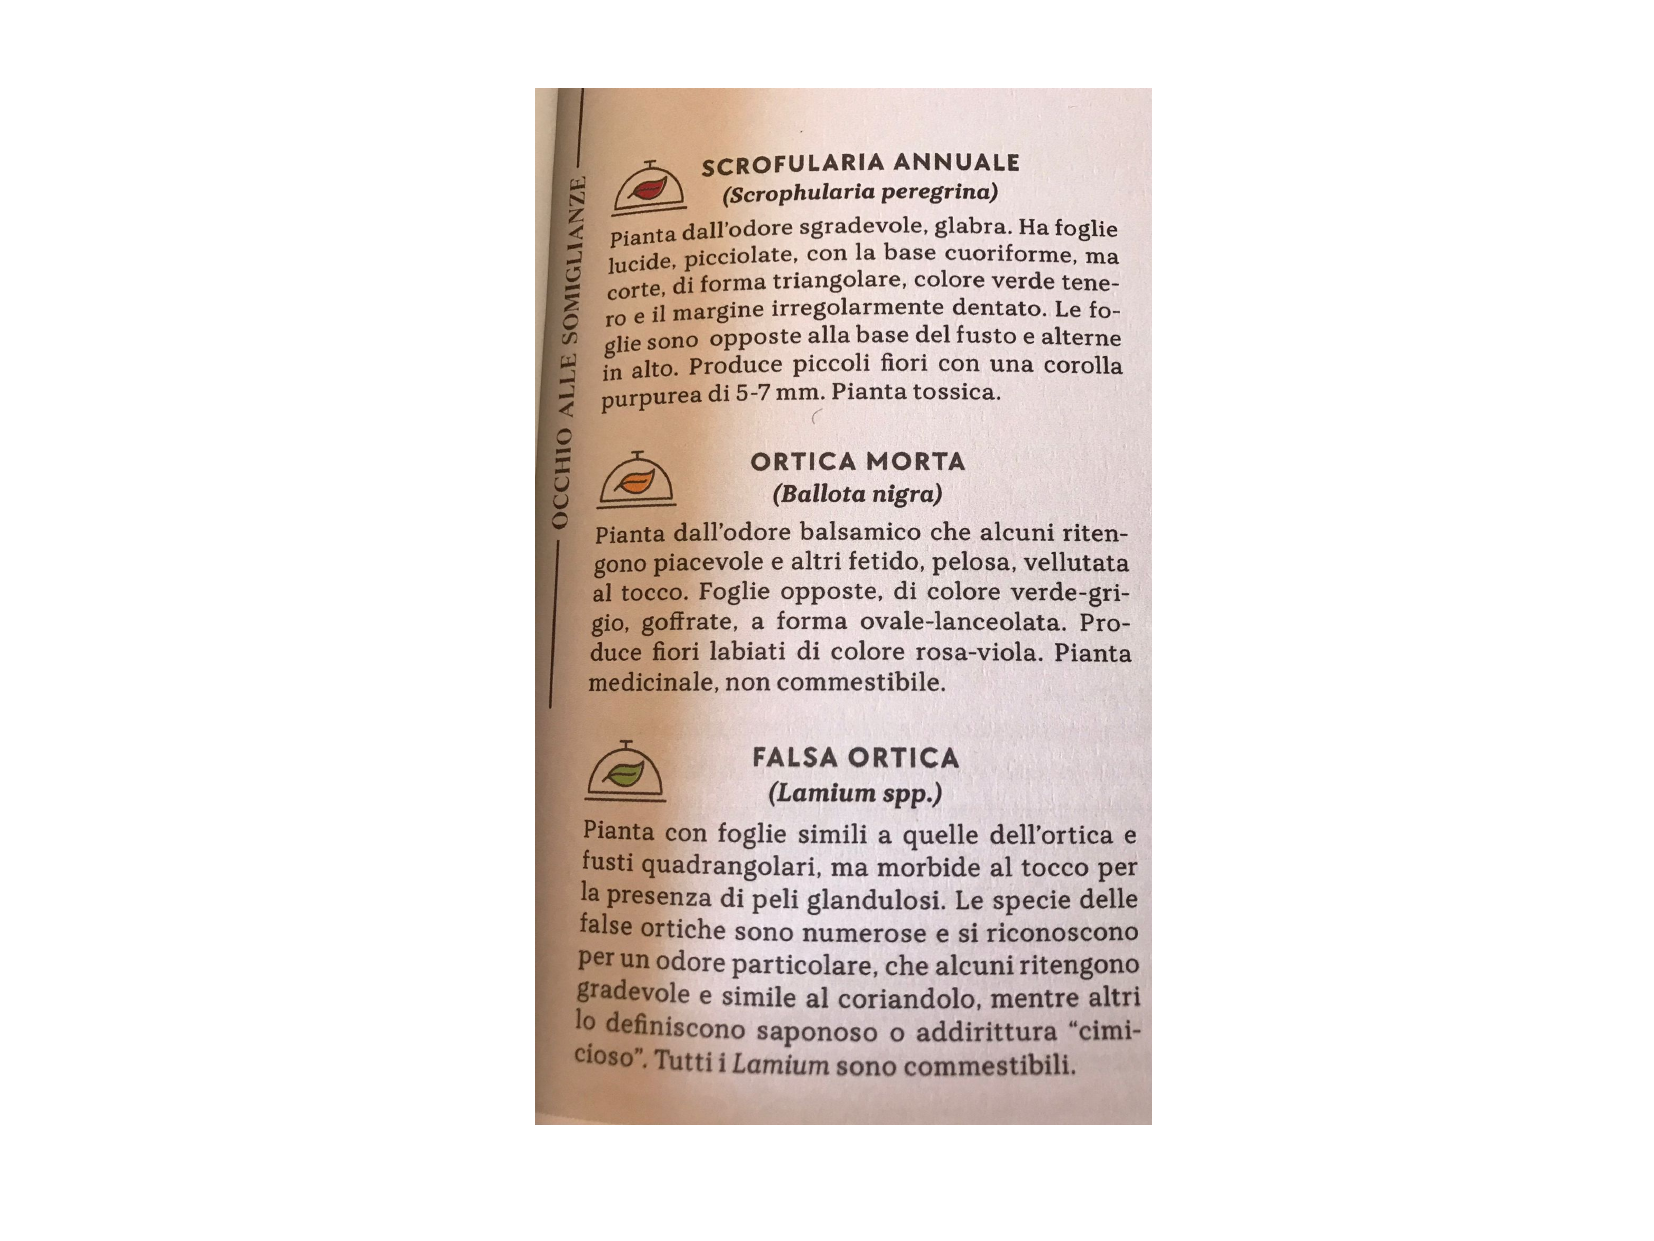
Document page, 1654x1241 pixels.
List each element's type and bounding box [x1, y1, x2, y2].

picture [535, 88, 1152, 1125]
